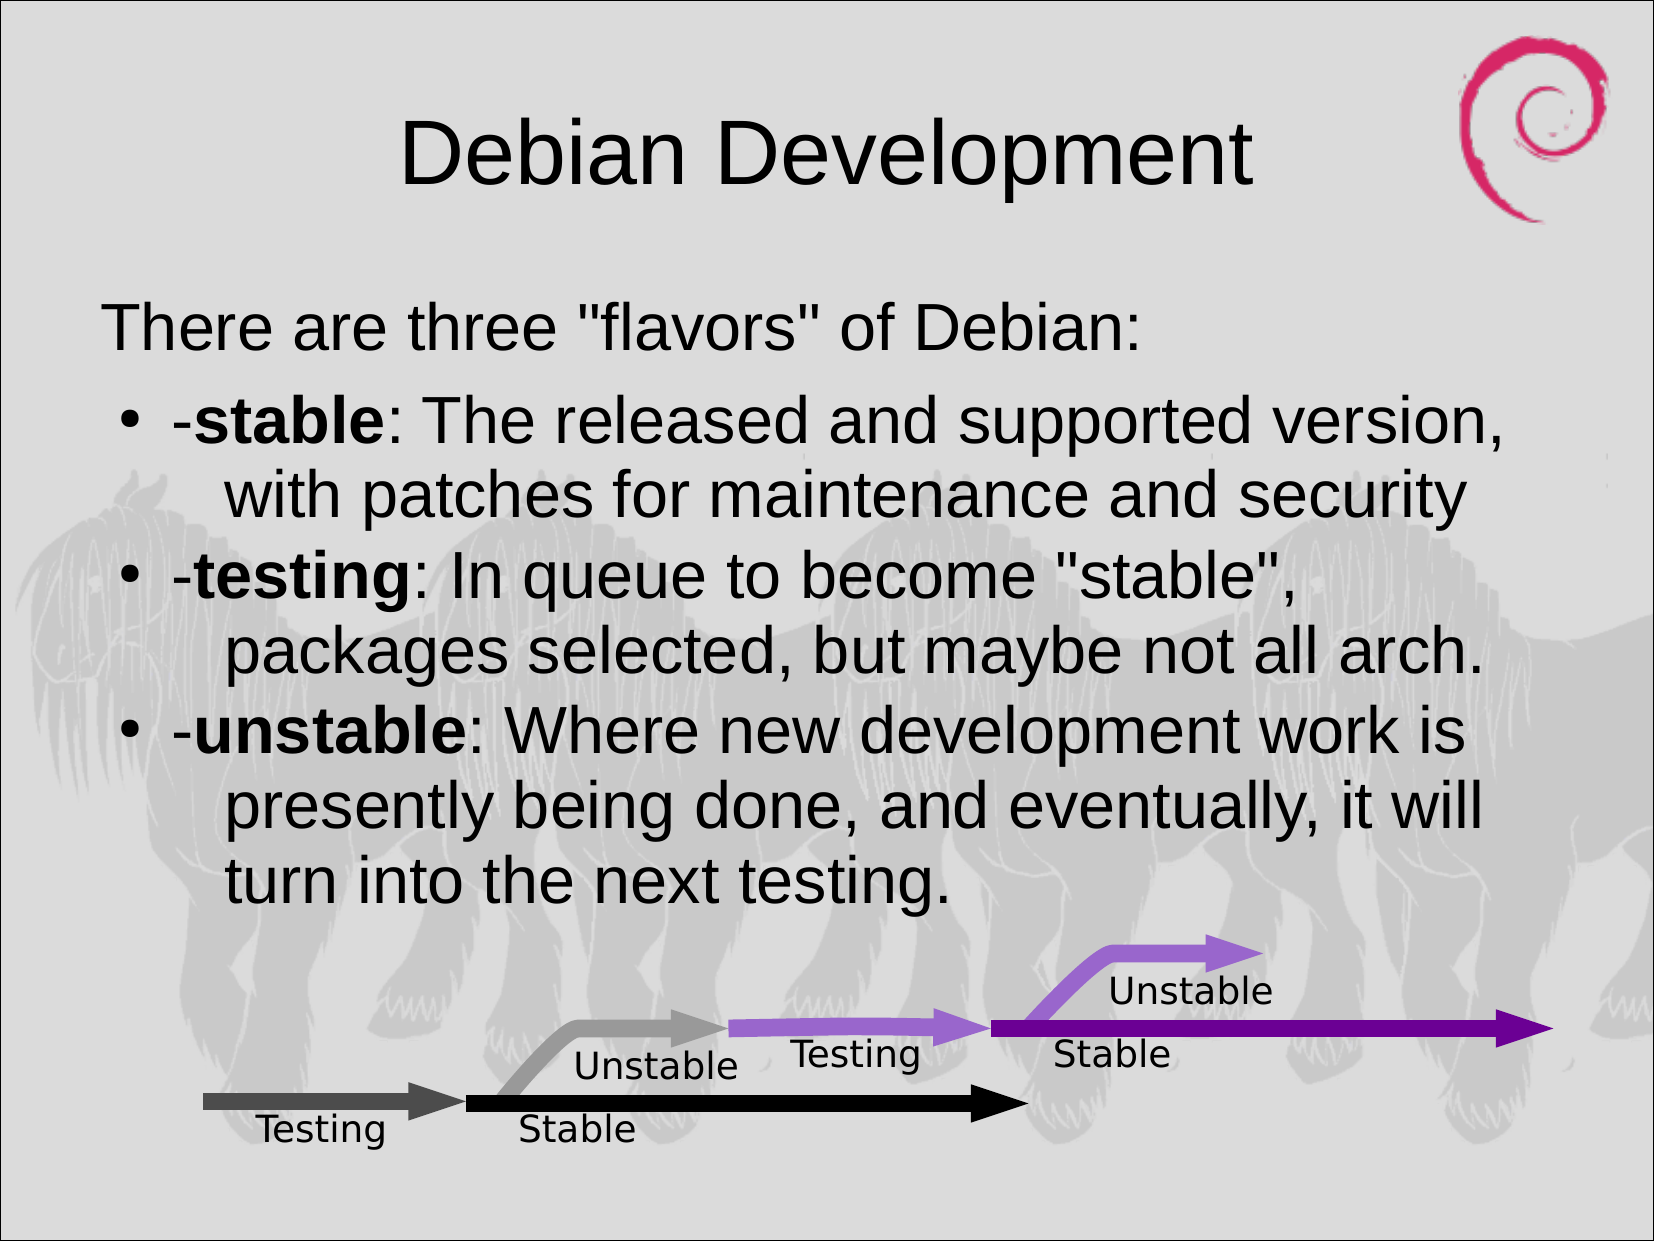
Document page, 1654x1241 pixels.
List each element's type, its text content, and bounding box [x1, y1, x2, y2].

text_box Testing [775, 1025, 962, 1084]
text_box Testing [240, 1100, 427, 1159]
list There are three "flavors" of Debian: -stable: The released and supported version, with patches for maintenance and security -testing: In queue to become "stable", packages selected, but maybe not all arch. -unstable: Where new development work is presently being done, and eventually, it will turn into the next testing. [82, 290, 1571, 1109]
text_box Stable [1038, 1037, 1189, 1084]
text_box Unstable [1093, 962, 1309, 1021]
text_box Unstable [558, 1037, 774, 1096]
text_box Stable [503, 1112, 654, 1159]
picture [1458, 35, 1613, 226]
title Debian Development [82, 49, 1571, 257]
